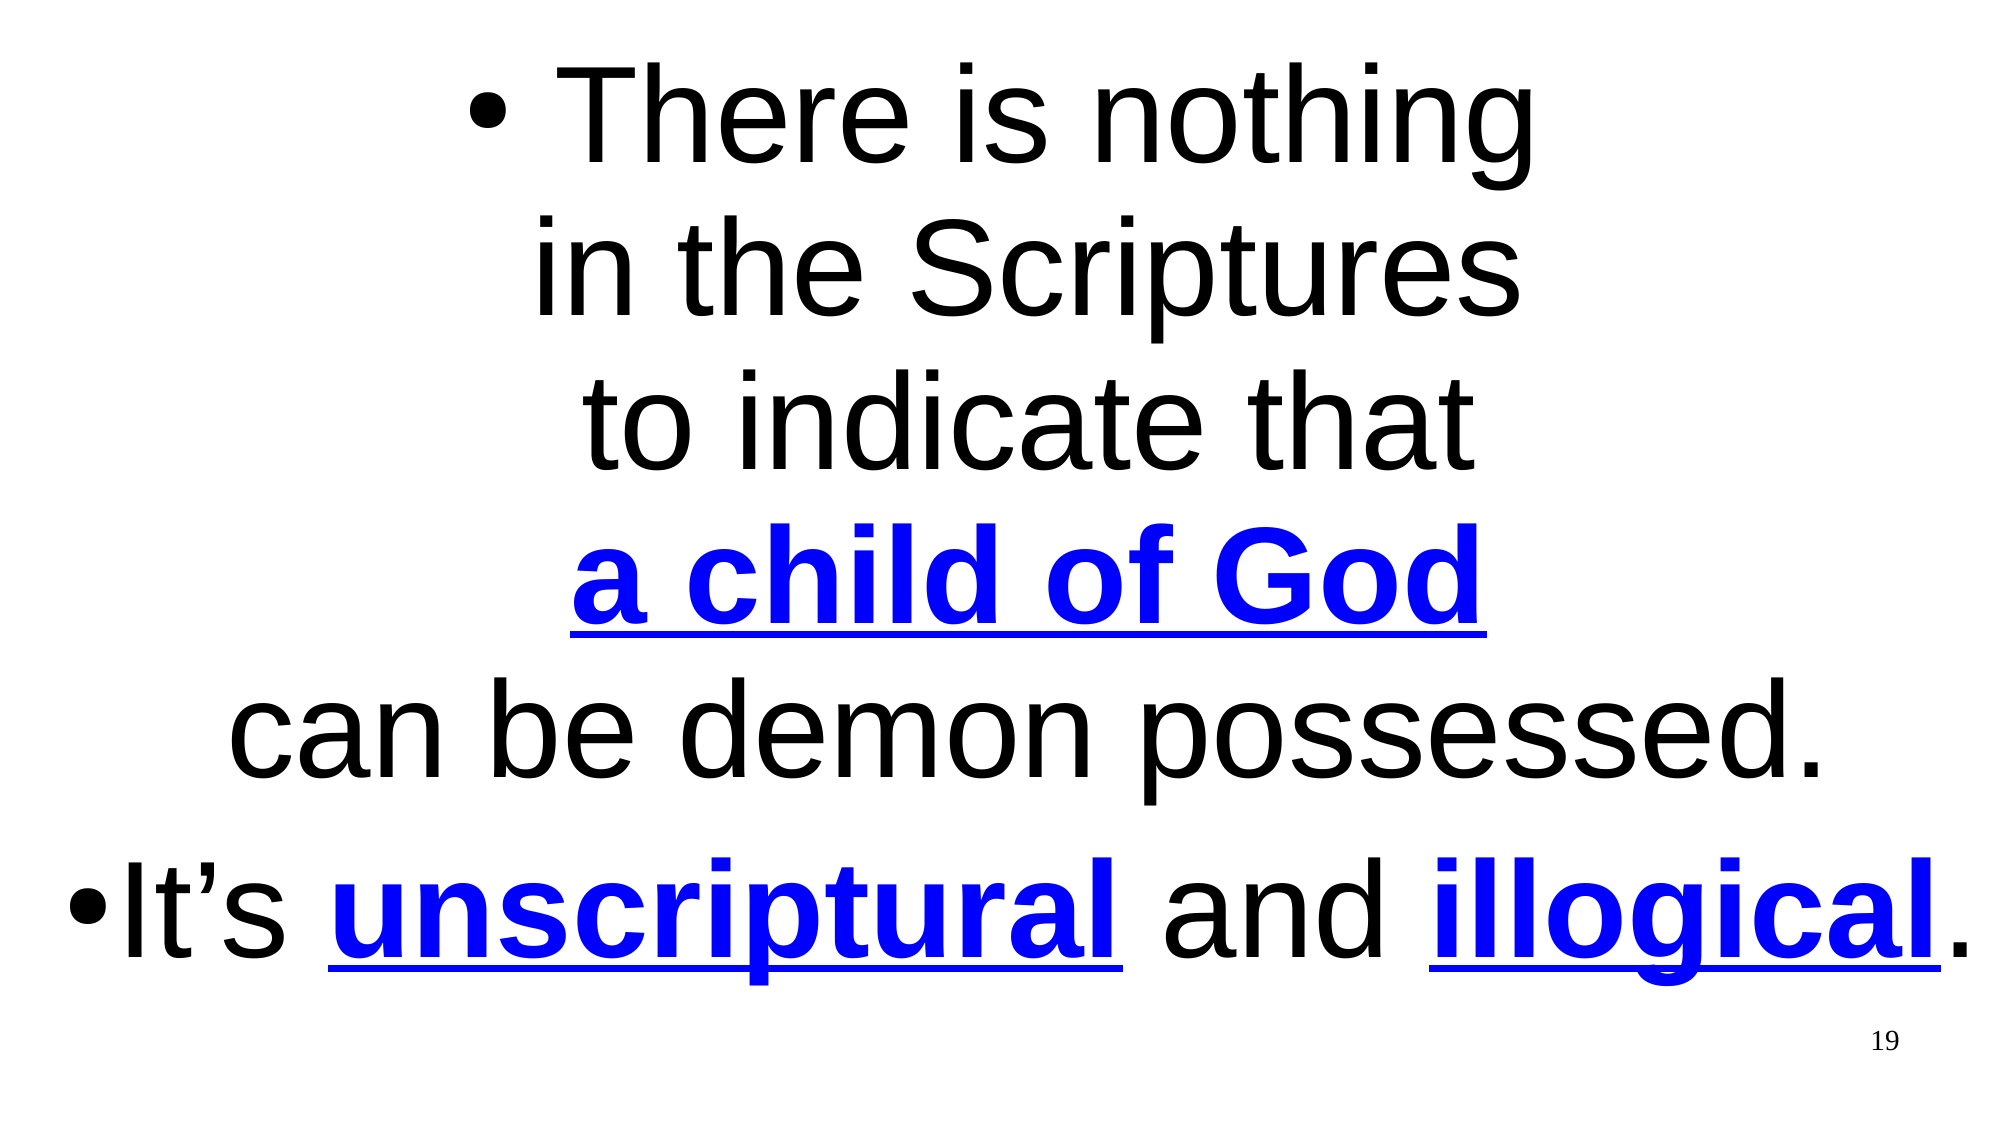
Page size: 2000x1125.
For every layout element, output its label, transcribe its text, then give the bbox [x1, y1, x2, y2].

list There is nothing in the Scriptures to indicate that a child of God can be demon possessed. It’s unscriptural and illogical. [37, 37, 1988, 1088]
